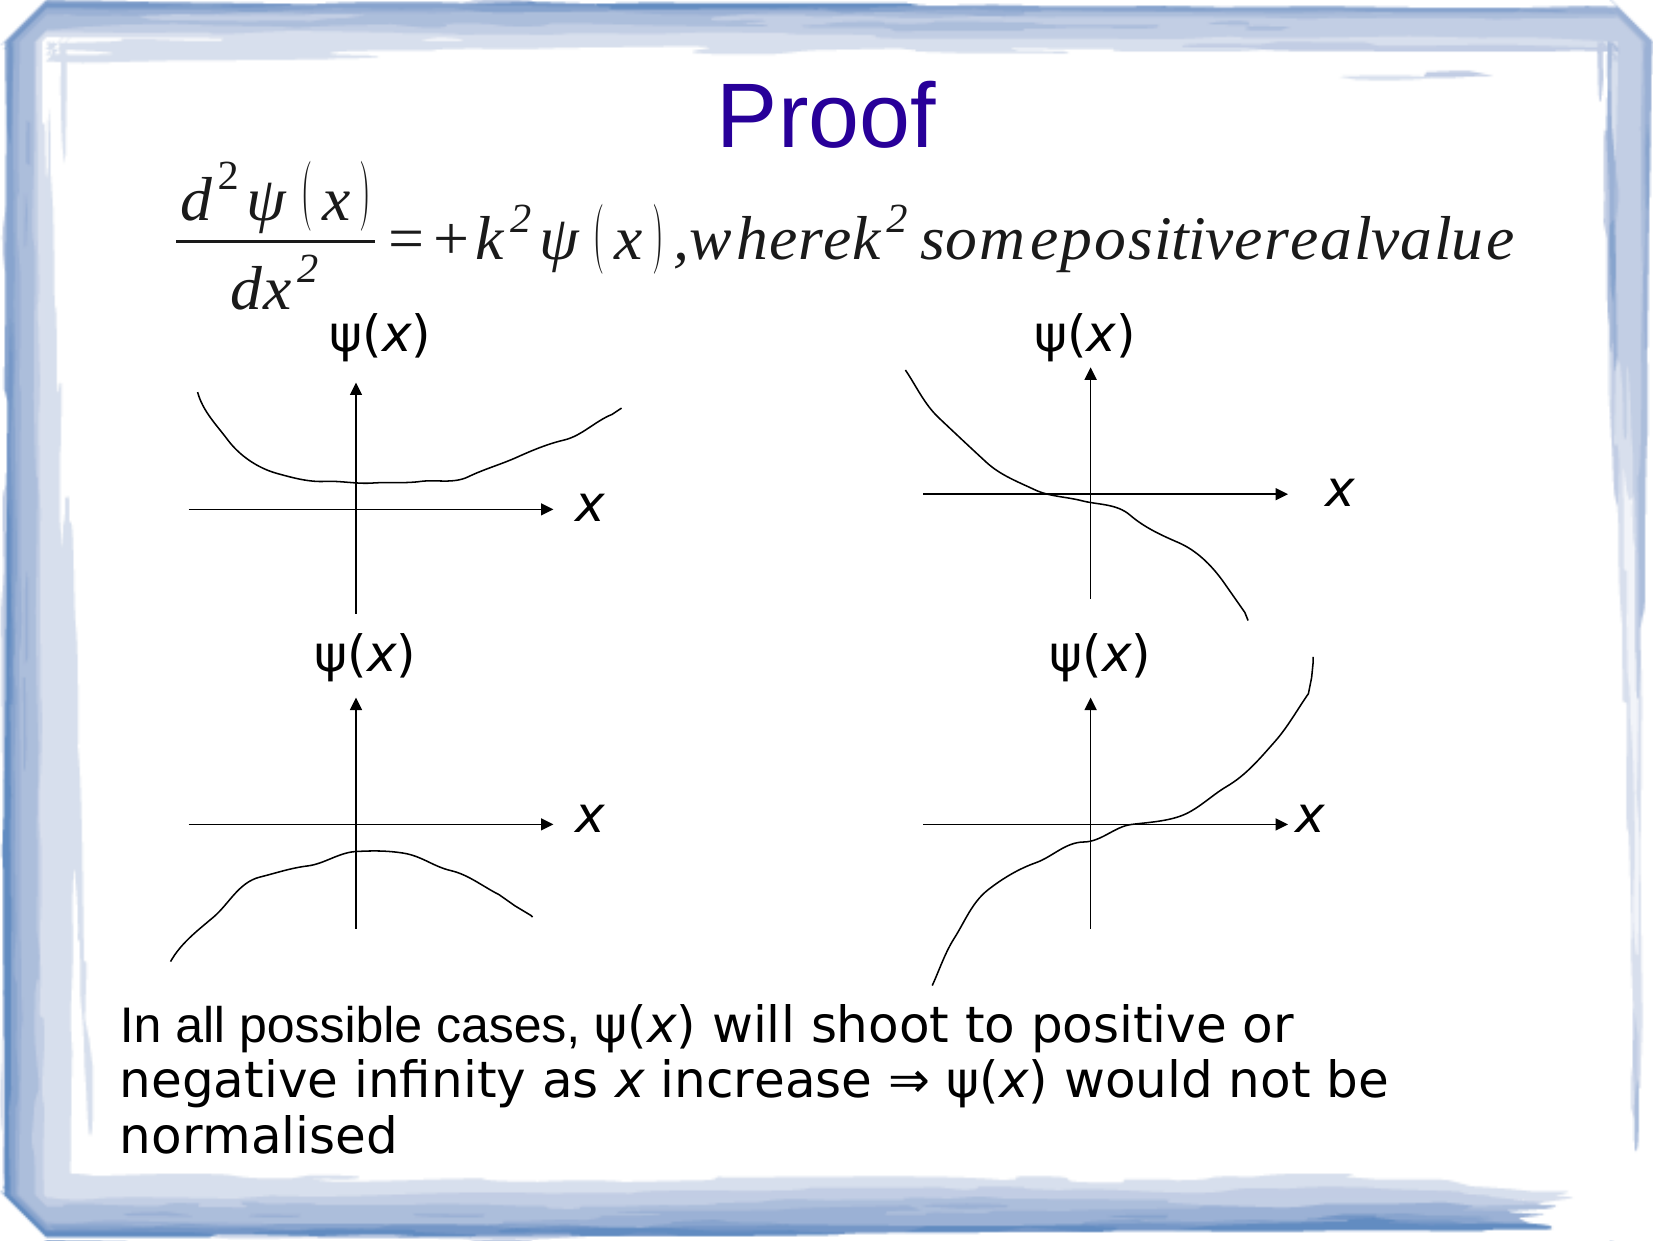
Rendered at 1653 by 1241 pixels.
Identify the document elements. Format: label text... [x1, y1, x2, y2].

text_box ψ(x) [314, 299, 451, 371]
text_box x [1280, 780, 1350, 851]
text_box ψ(x) [1019, 299, 1155, 371]
chart [154, 154, 1557, 335]
text_box x [560, 780, 631, 851]
text_box x [1310, 454, 1380, 526]
picture [0, 0, 1653, 1241]
text_box ψ(x) [1034, 619, 1171, 690]
text_box In all possible cases, ψ(x) will shoot to positive or negative infinity as x increase ⇒ ψ(x) would not be normalised [104, 990, 1500, 1173]
text_box ψ(x) [299, 619, 436, 690]
text_box x [560, 469, 631, 541]
title Proof [118, 59, 1535, 169]
